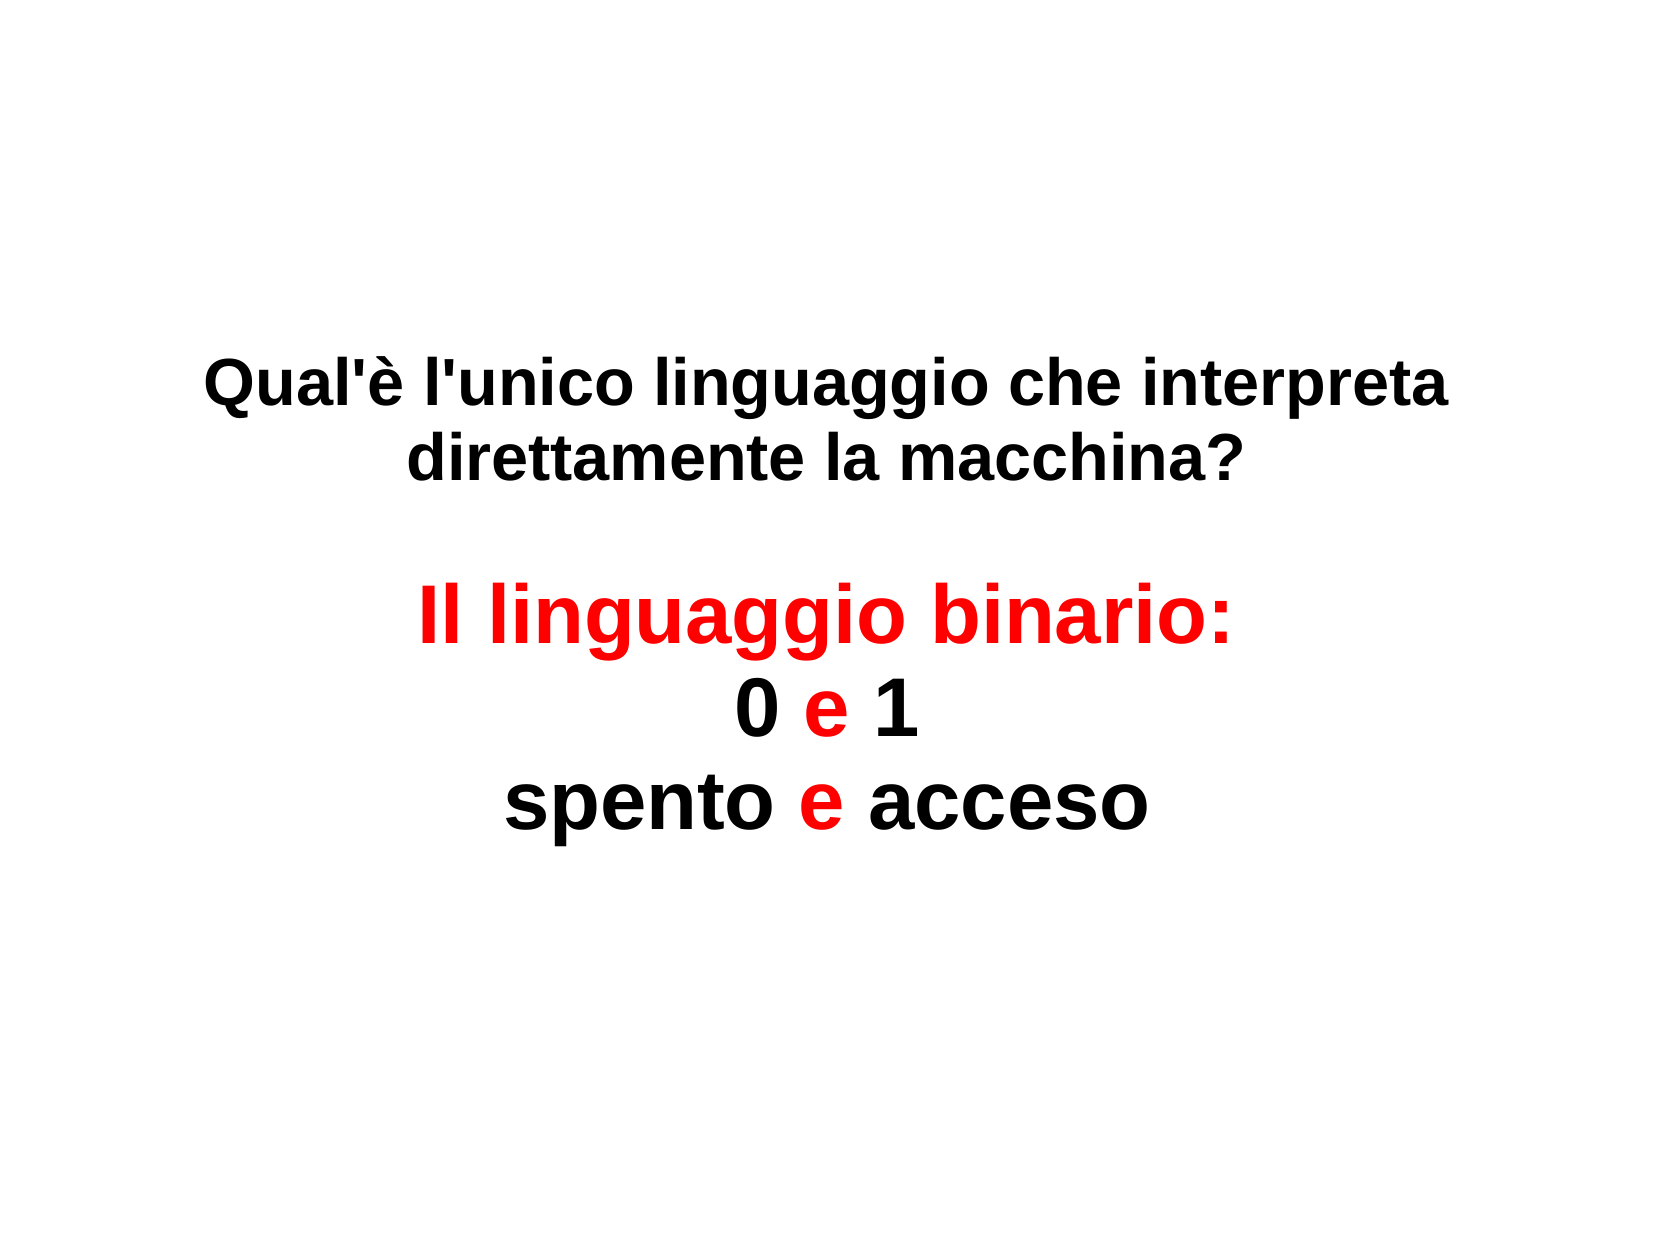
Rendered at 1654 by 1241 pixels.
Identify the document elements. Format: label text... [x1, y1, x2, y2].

text_box Il linguaggio binario: 0 e 1 spento e acceso [118, 561, 1536, 855]
text_box Qual'è l'unico linguaggio che interpreta direttamente la macchina? [88, 337, 1565, 502]
